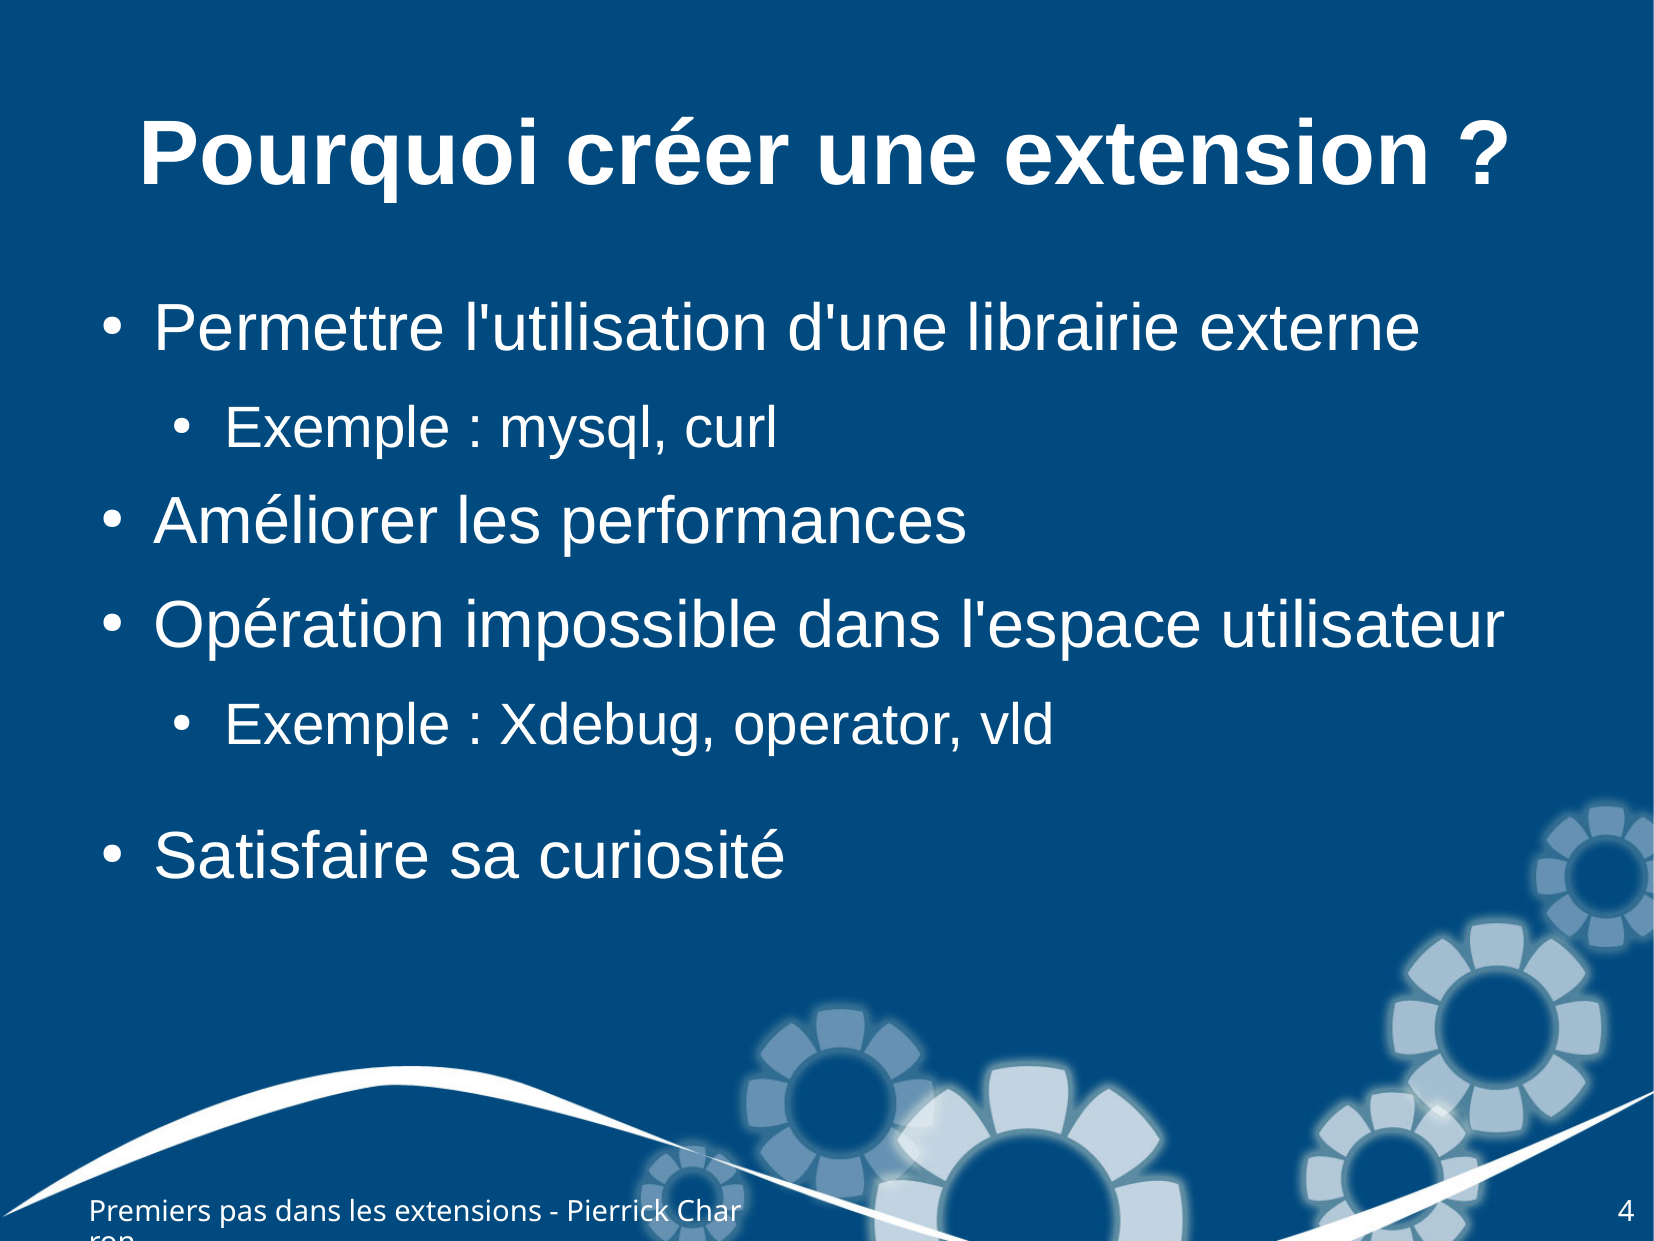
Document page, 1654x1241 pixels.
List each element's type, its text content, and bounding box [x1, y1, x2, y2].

title Pourquoi créer une extension ? [82, 49, 1571, 257]
list Permettre l'utilisation d'une librairie externe Exemple : mysql, curl Améliorer les performances Opération impossible dans l'espace utilisateur Exemple : Xdebug, operator, vld [82, 290, 1571, 780]
picture [0, 0, 1654, 1241]
list Satisfaire sa curiosité [82, 817, 1571, 1003]
